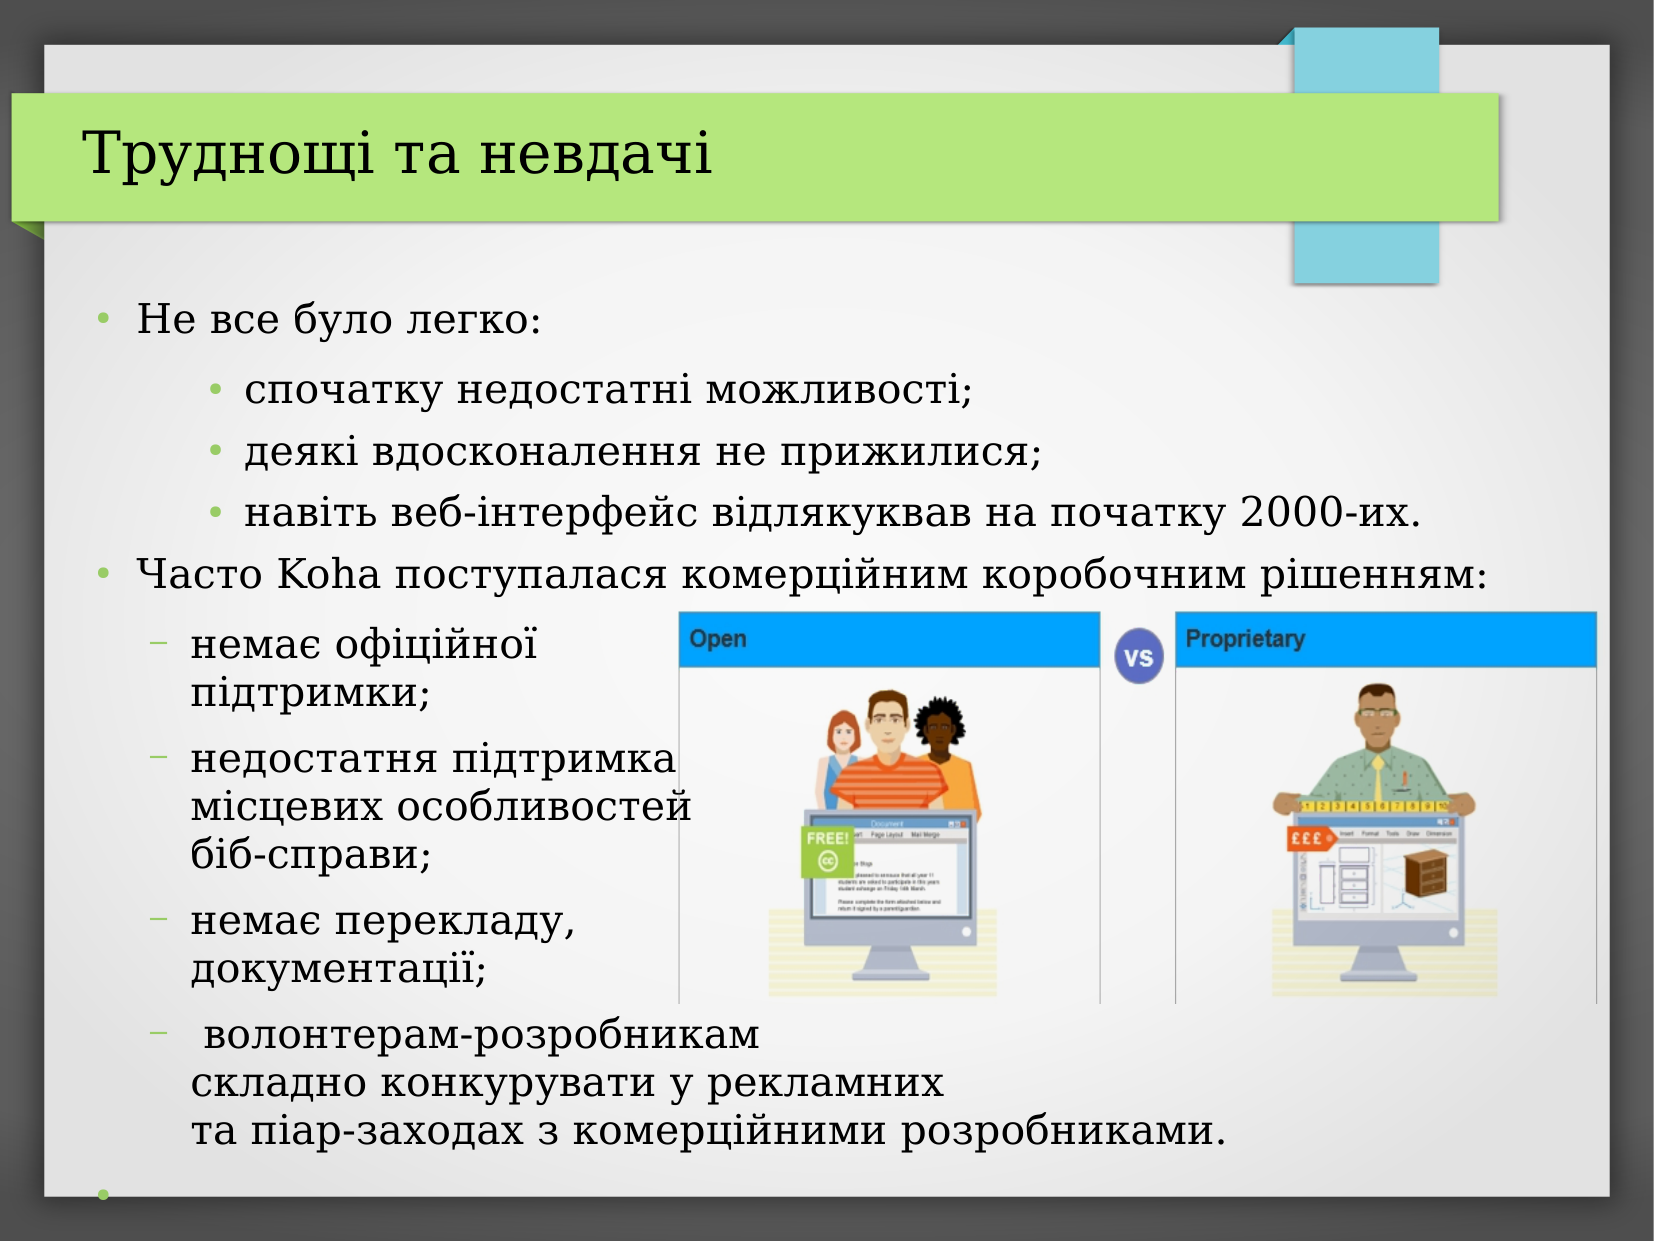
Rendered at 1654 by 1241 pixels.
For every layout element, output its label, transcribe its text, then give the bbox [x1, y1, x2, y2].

picture [0, 0, 1654, 1241]
list Не все було легко: спочатку недостатні можливості; деякі вдосконалення не прижилися; навіть веб-інтерфейс відлякуквав на початку 2000-их. Часто Koha поступалася комерційним коробочним рішенням: немає офіційної підтримки; недостатня підтримка місцевих особливостей біб-справи; немає перекладу, документації; волонтерам-розробникам складно конкурувати у рекламних та піар-заходах з комерційними розробниками. [82, 295, 1571, 1158]
title Труднощі та невдачі [82, 94, 1264, 213]
